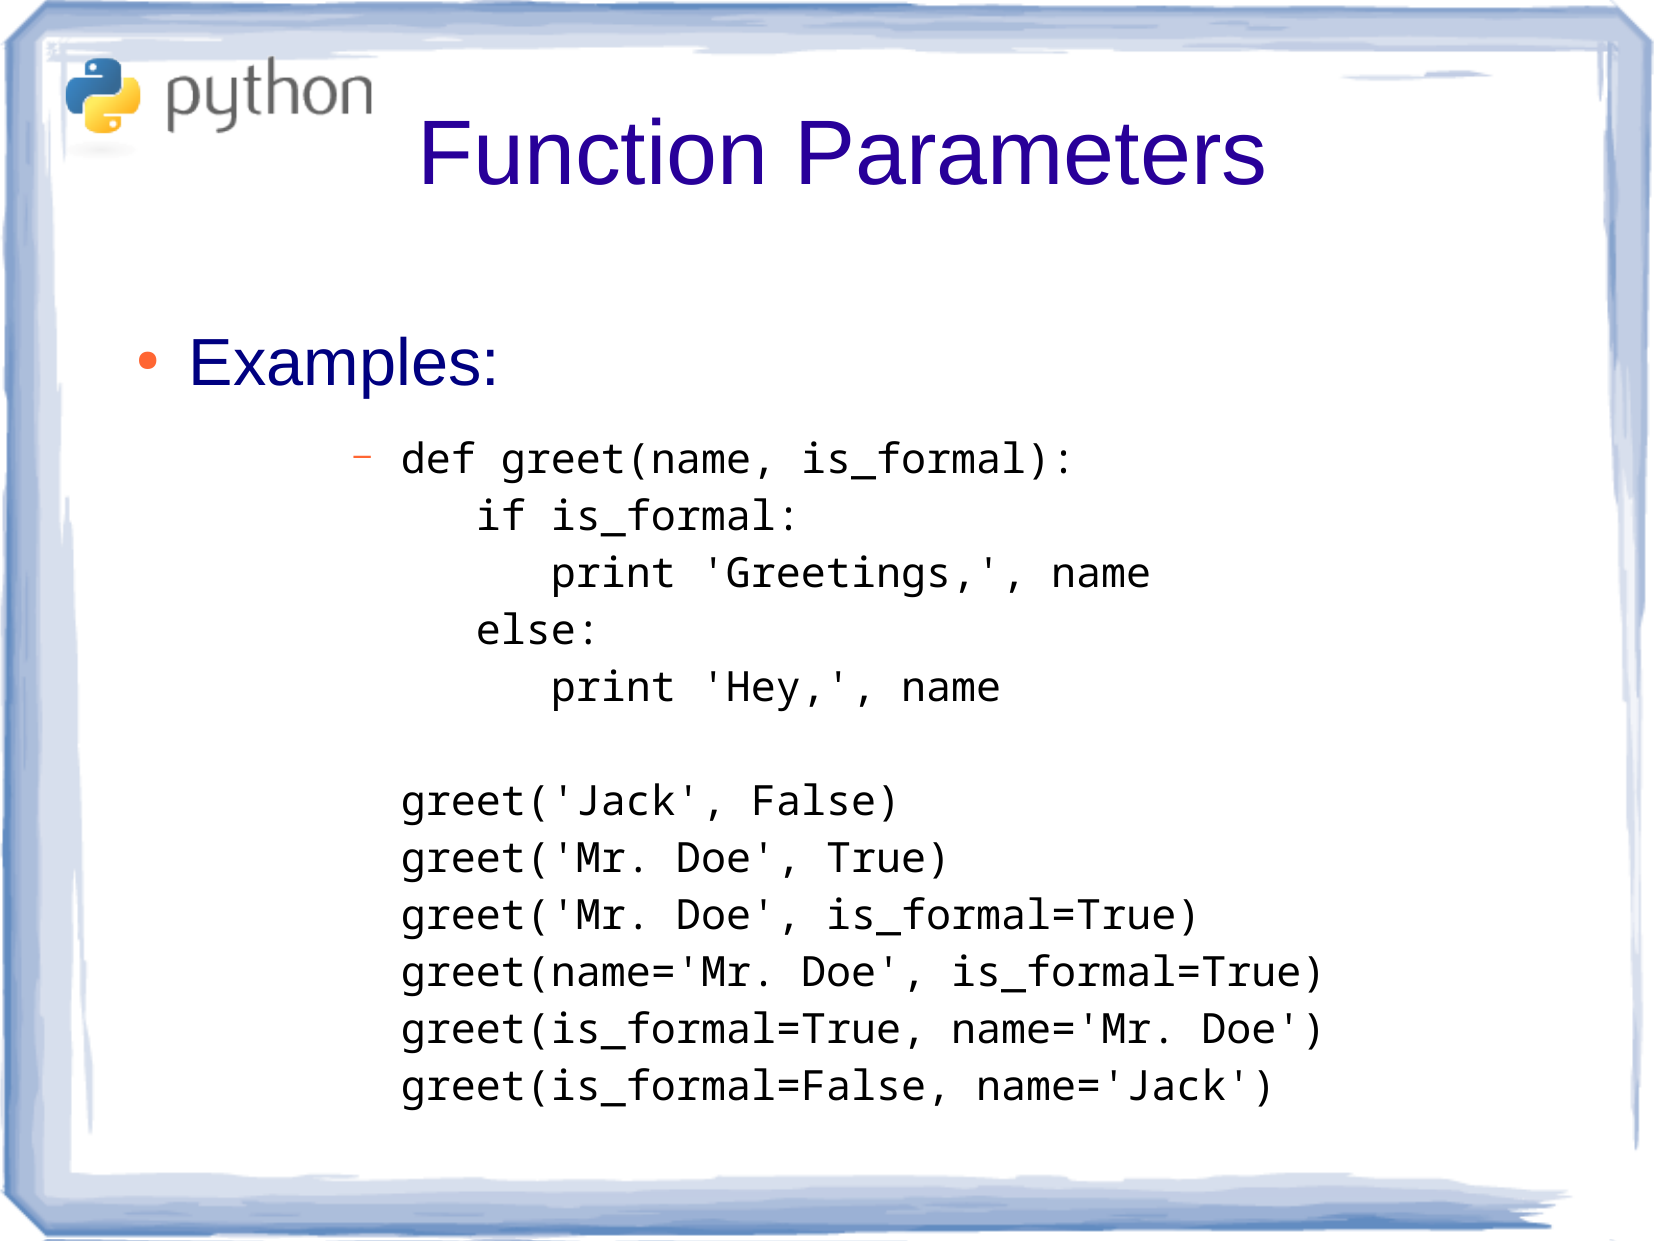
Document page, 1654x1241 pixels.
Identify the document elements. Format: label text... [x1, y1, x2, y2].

title Function Parameters [82, 49, 1571, 257]
list Examples: def greet(name, is_formal): if is_formal: print 'Greetings,', name else: print 'Hey,', name greet('Jack', False) greet('Mr. Doe', True) greet('Mr. Doe', is_formal=True) greet(name='Mr. Doe', is_formal=True) greet(is_formal=True, name='Mr. Doe') greet(is_formal=False, name='Jack') [118, 324, 1571, 1116]
picture [0, 0, 1654, 1241]
